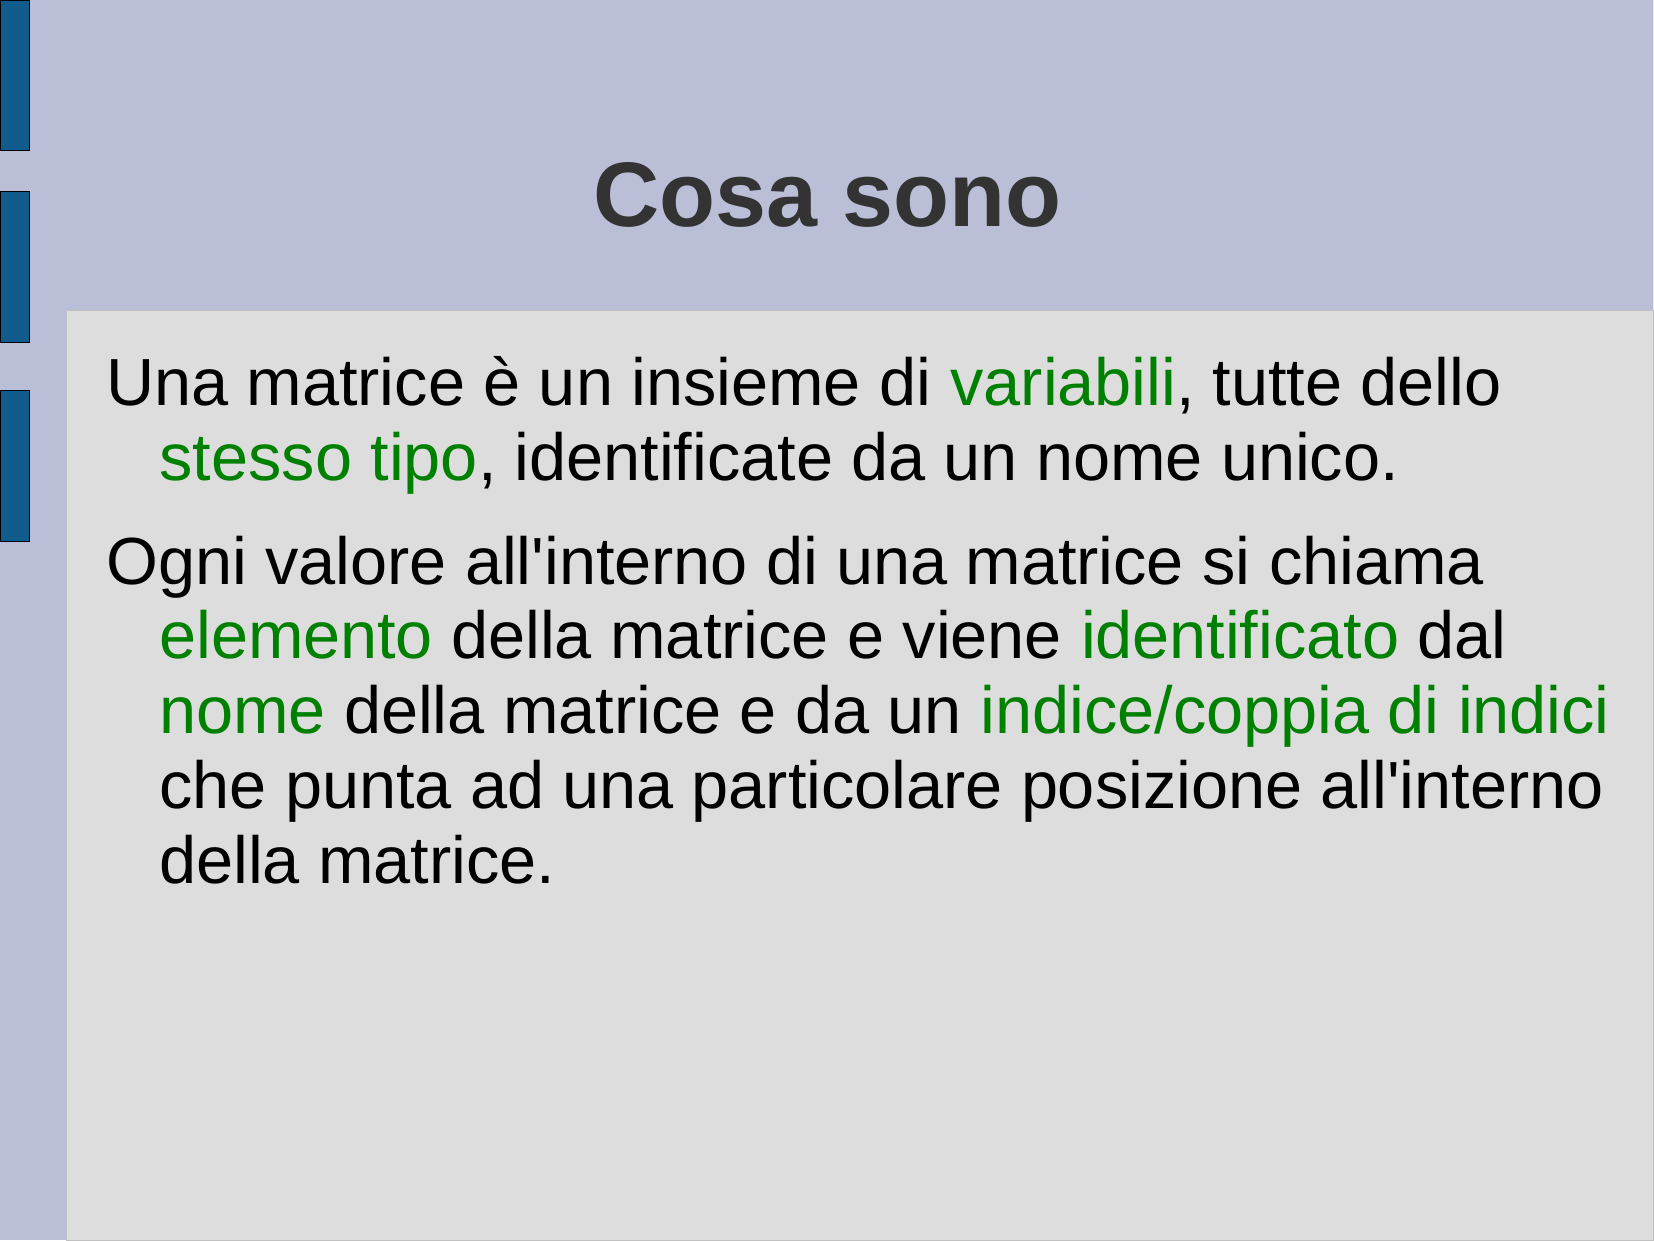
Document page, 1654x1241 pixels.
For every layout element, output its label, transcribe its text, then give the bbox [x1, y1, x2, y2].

title Cosa sono [121, 98, 1534, 291]
list Una matrice è un insieme di variabili, tutte dello stesso tipo, identificate da un nome unico. Ogni valore all'interno di una matrice si chiama elemento della matrice e viene identificato dal nome della matrice e da un indice/coppia di indici che punta ad una particolare posizione all'interno della matrice. [88, 344, 1625, 580]
list Una matrice è un insieme di variabili, tutte dello stesso tipo, identificate da un nome unico. Ogni valore all'interno di una matrice si chiama elemento della matrice e viene identificato dal nome della matrice e da un indice/coppia di indici che punta ad una particolare posizione all'interno della matrice. [88, 768, 1625, 898]
list [88, 580, 1625, 768]
